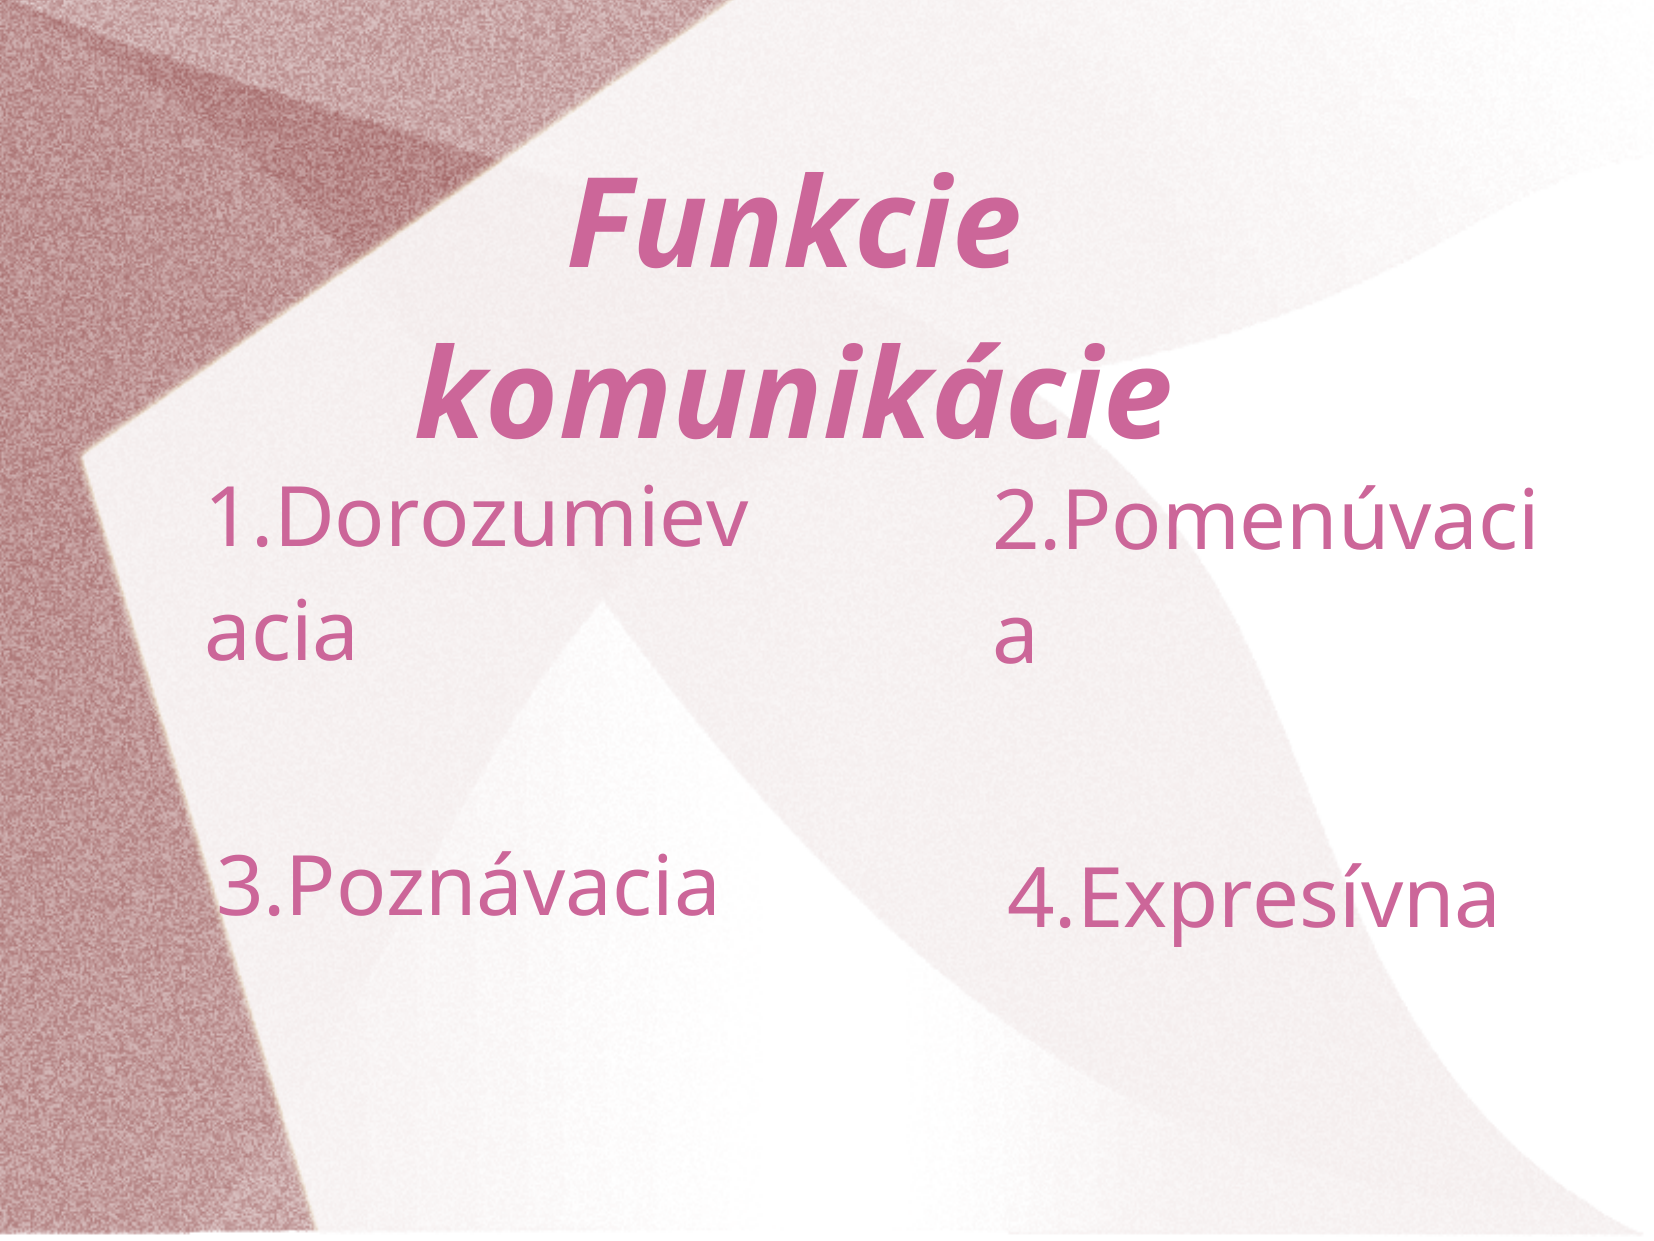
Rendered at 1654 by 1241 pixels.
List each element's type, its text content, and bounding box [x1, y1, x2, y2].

list 2.Pomenúvacia [921, 460, 1544, 759]
list 4.Expresívna [936, 838, 1560, 1137]
title Funkcie komunikácie [277, 200, 1312, 408]
picture [0, 0, 1654, 1241]
list 3.Poznávacia [145, 826, 768, 1125]
list 1.Dorozumievacia [133, 457, 756, 756]
